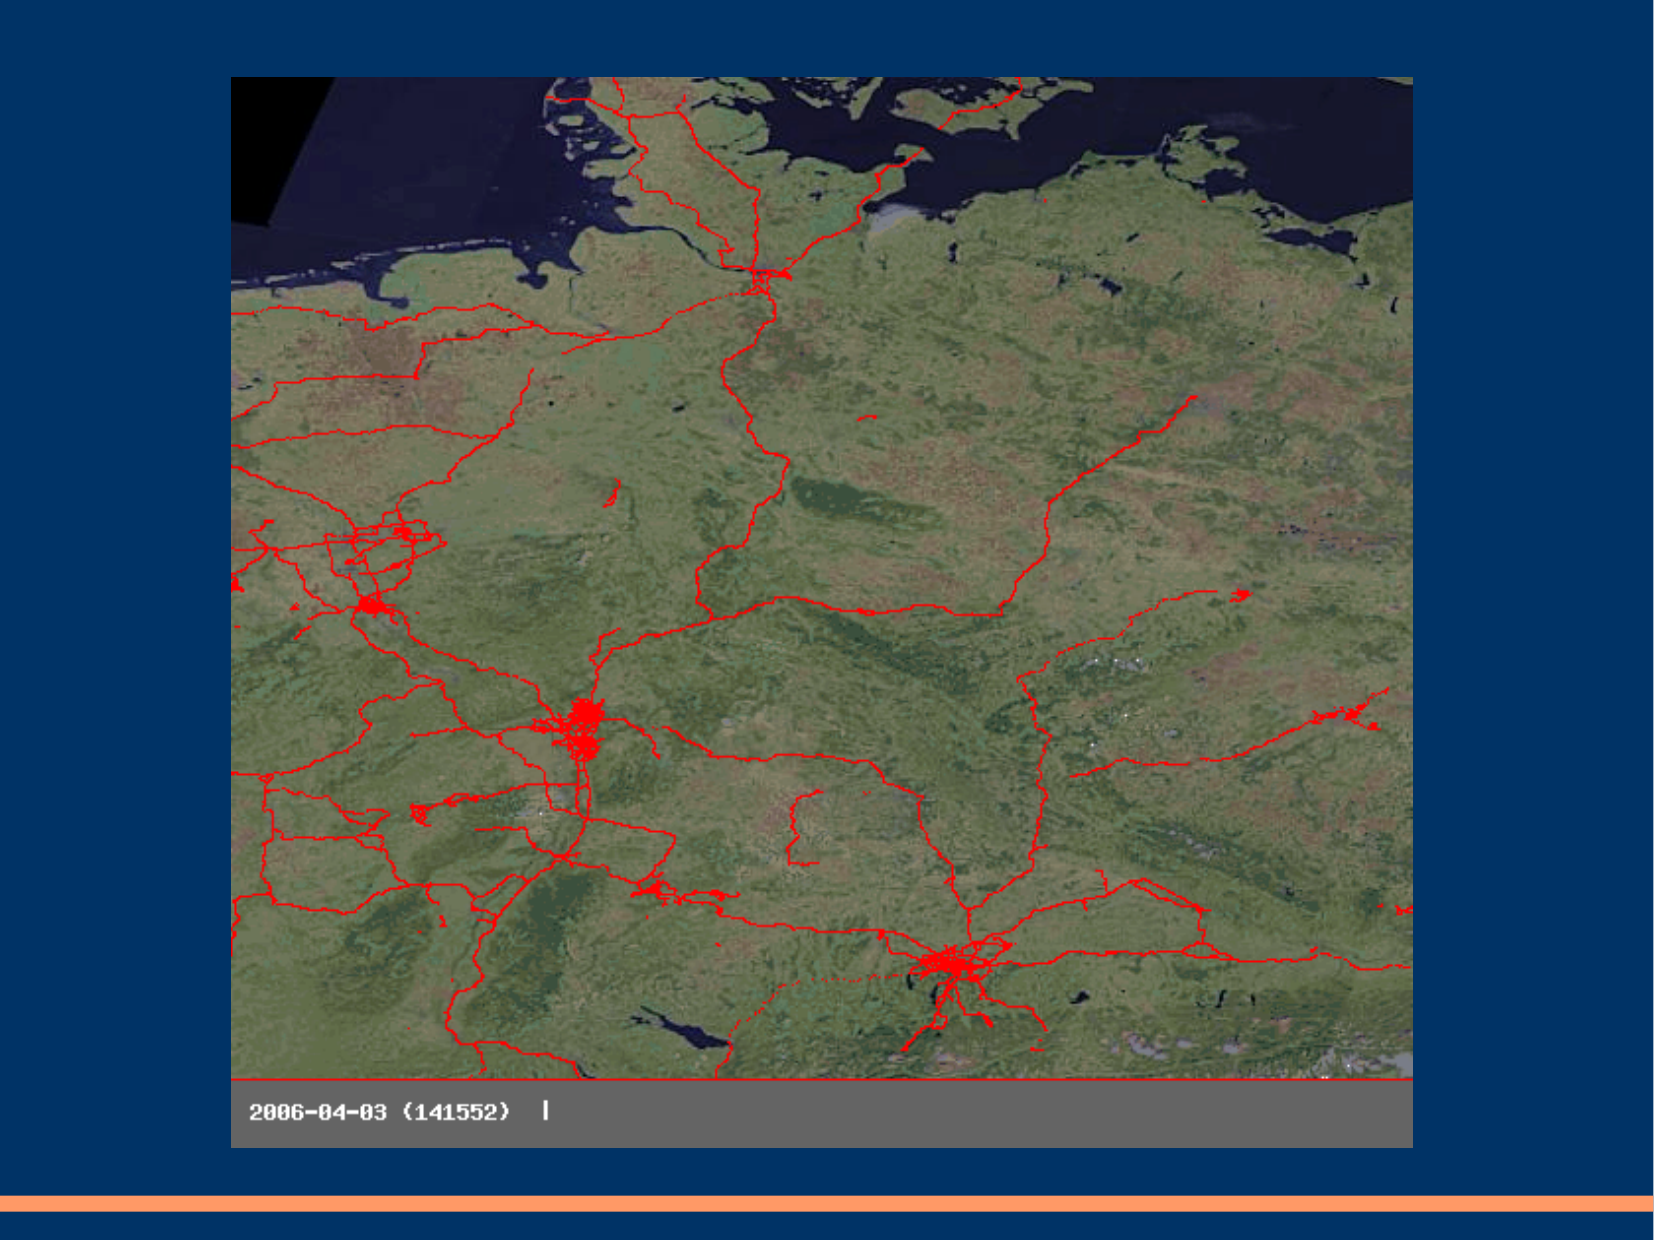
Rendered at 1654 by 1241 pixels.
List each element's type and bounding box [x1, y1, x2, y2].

picture [231, 77, 1413, 1148]
